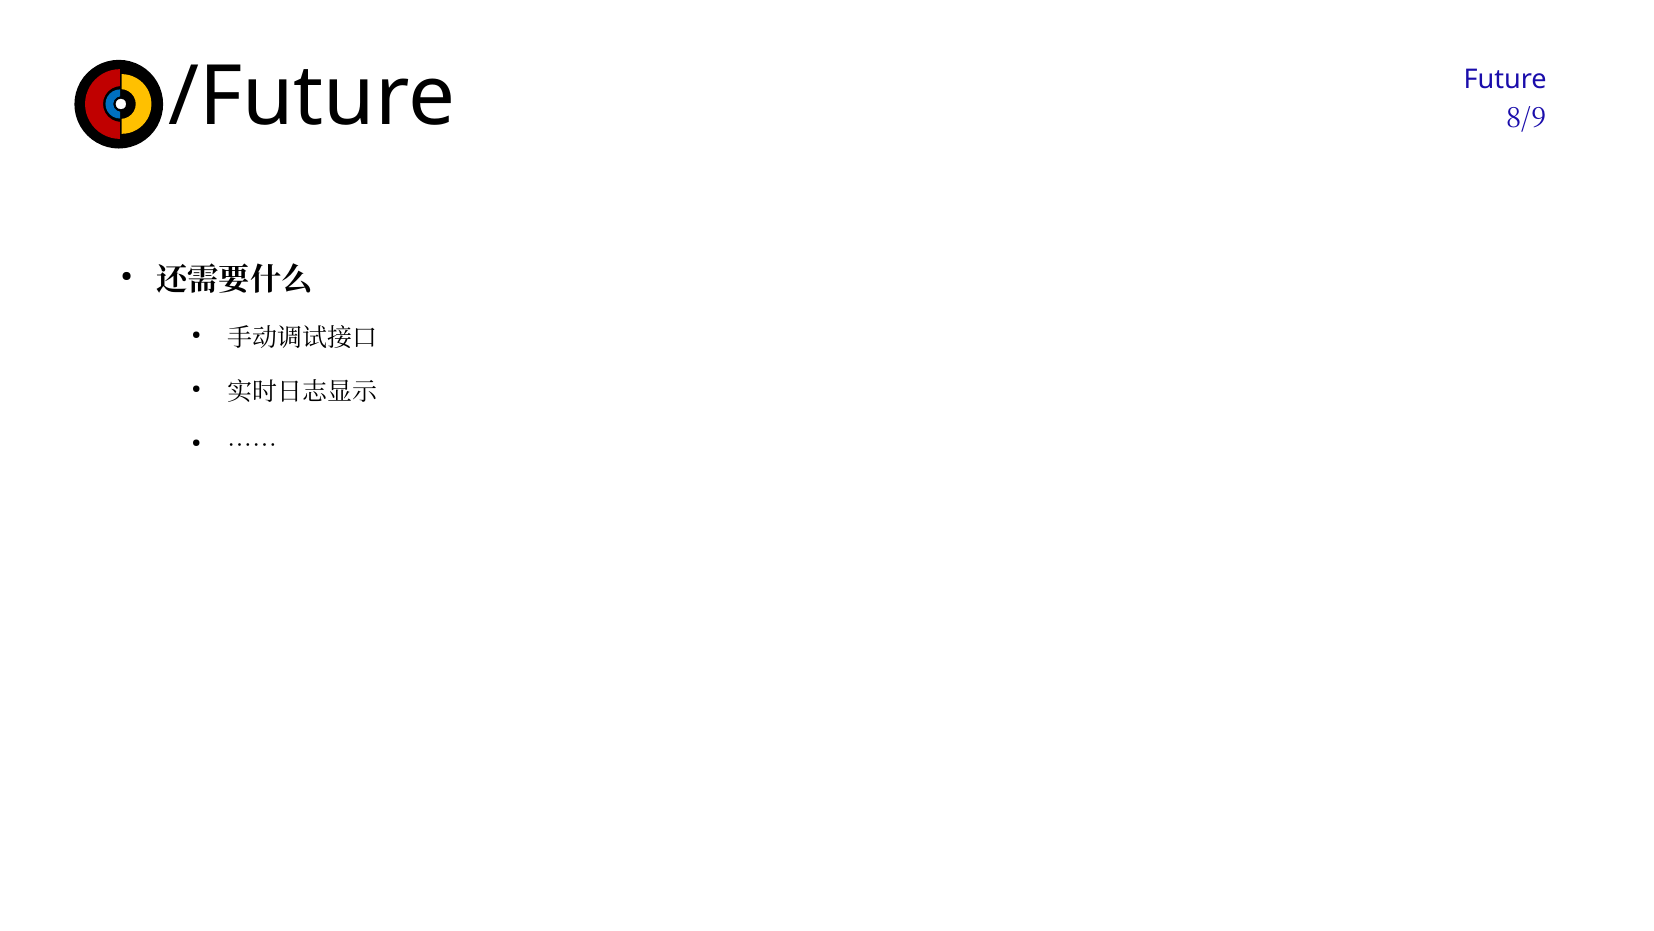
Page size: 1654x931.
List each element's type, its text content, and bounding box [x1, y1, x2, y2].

picture [71, 57, 153, 151]
text_box 还需要什么 手动调试接口 实时日志显示 …… [106, 224, 992, 807]
text_box Future <编号>/9 [1448, 52, 1627, 223]
text_box /Future [153, 28, 697, 163]
